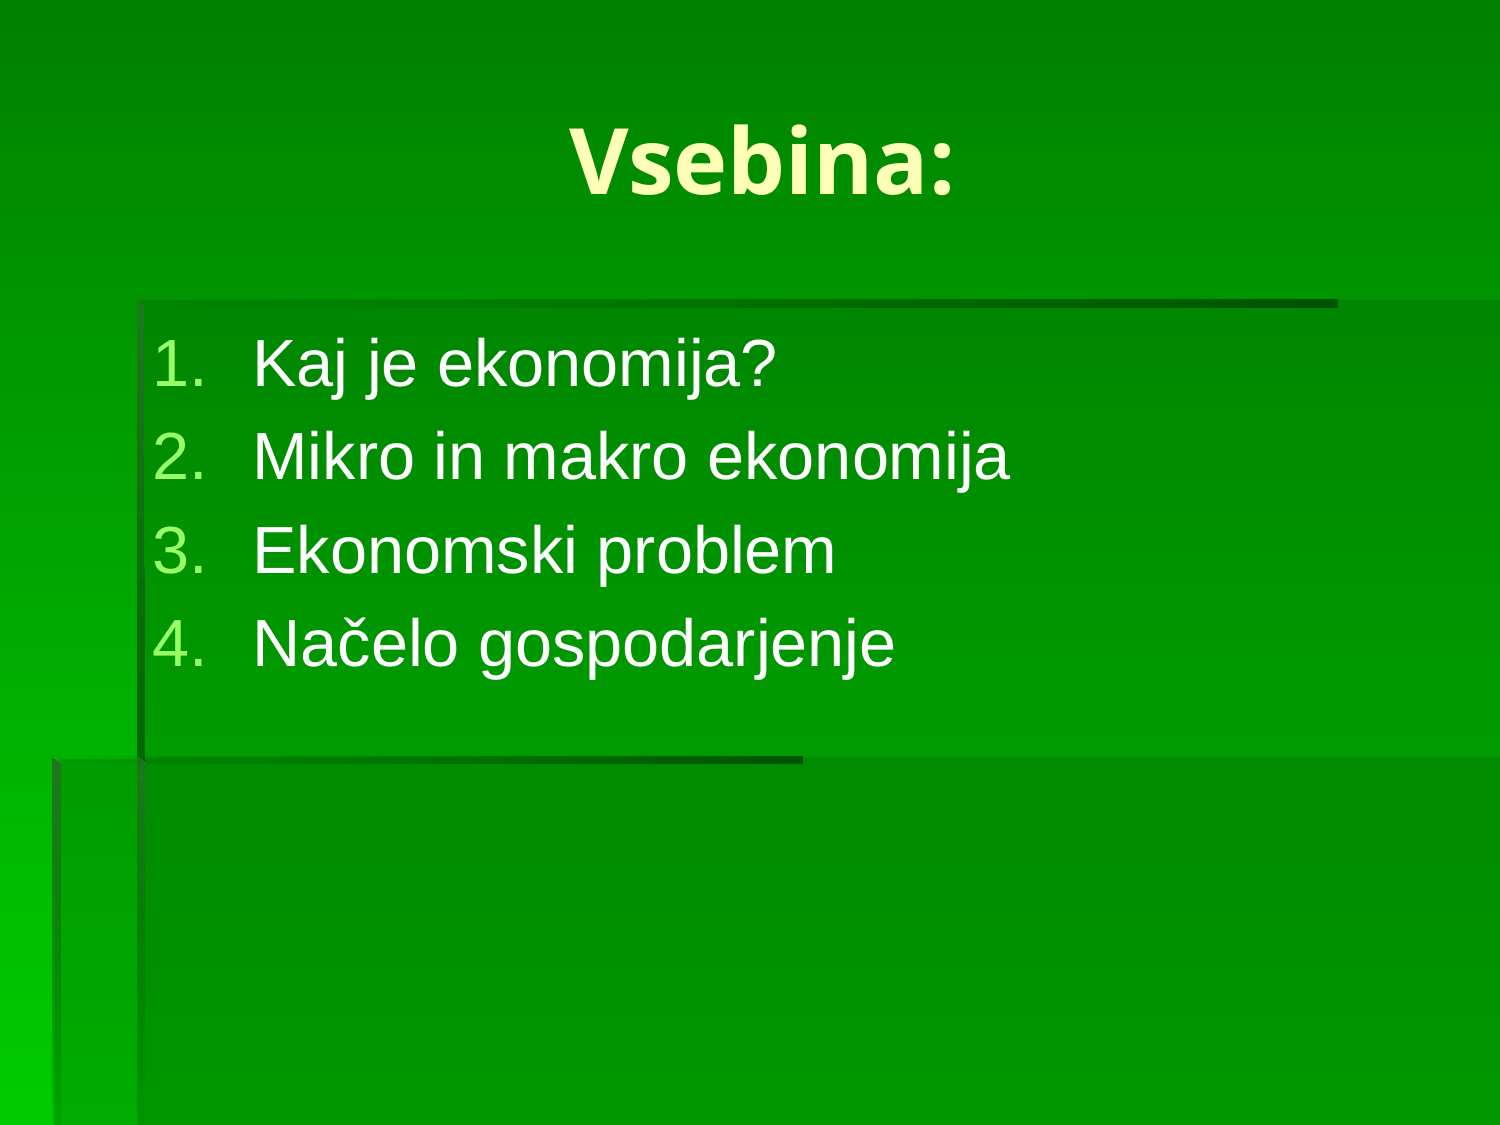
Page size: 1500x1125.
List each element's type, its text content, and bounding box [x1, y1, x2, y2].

list Kaj je ekonomija? Mikro in makro ekonomija Ekonomski problem Načelo gospodarjenje [137, 312, 1451, 1000]
title Vsebina: [75, 40, 1451, 275]
